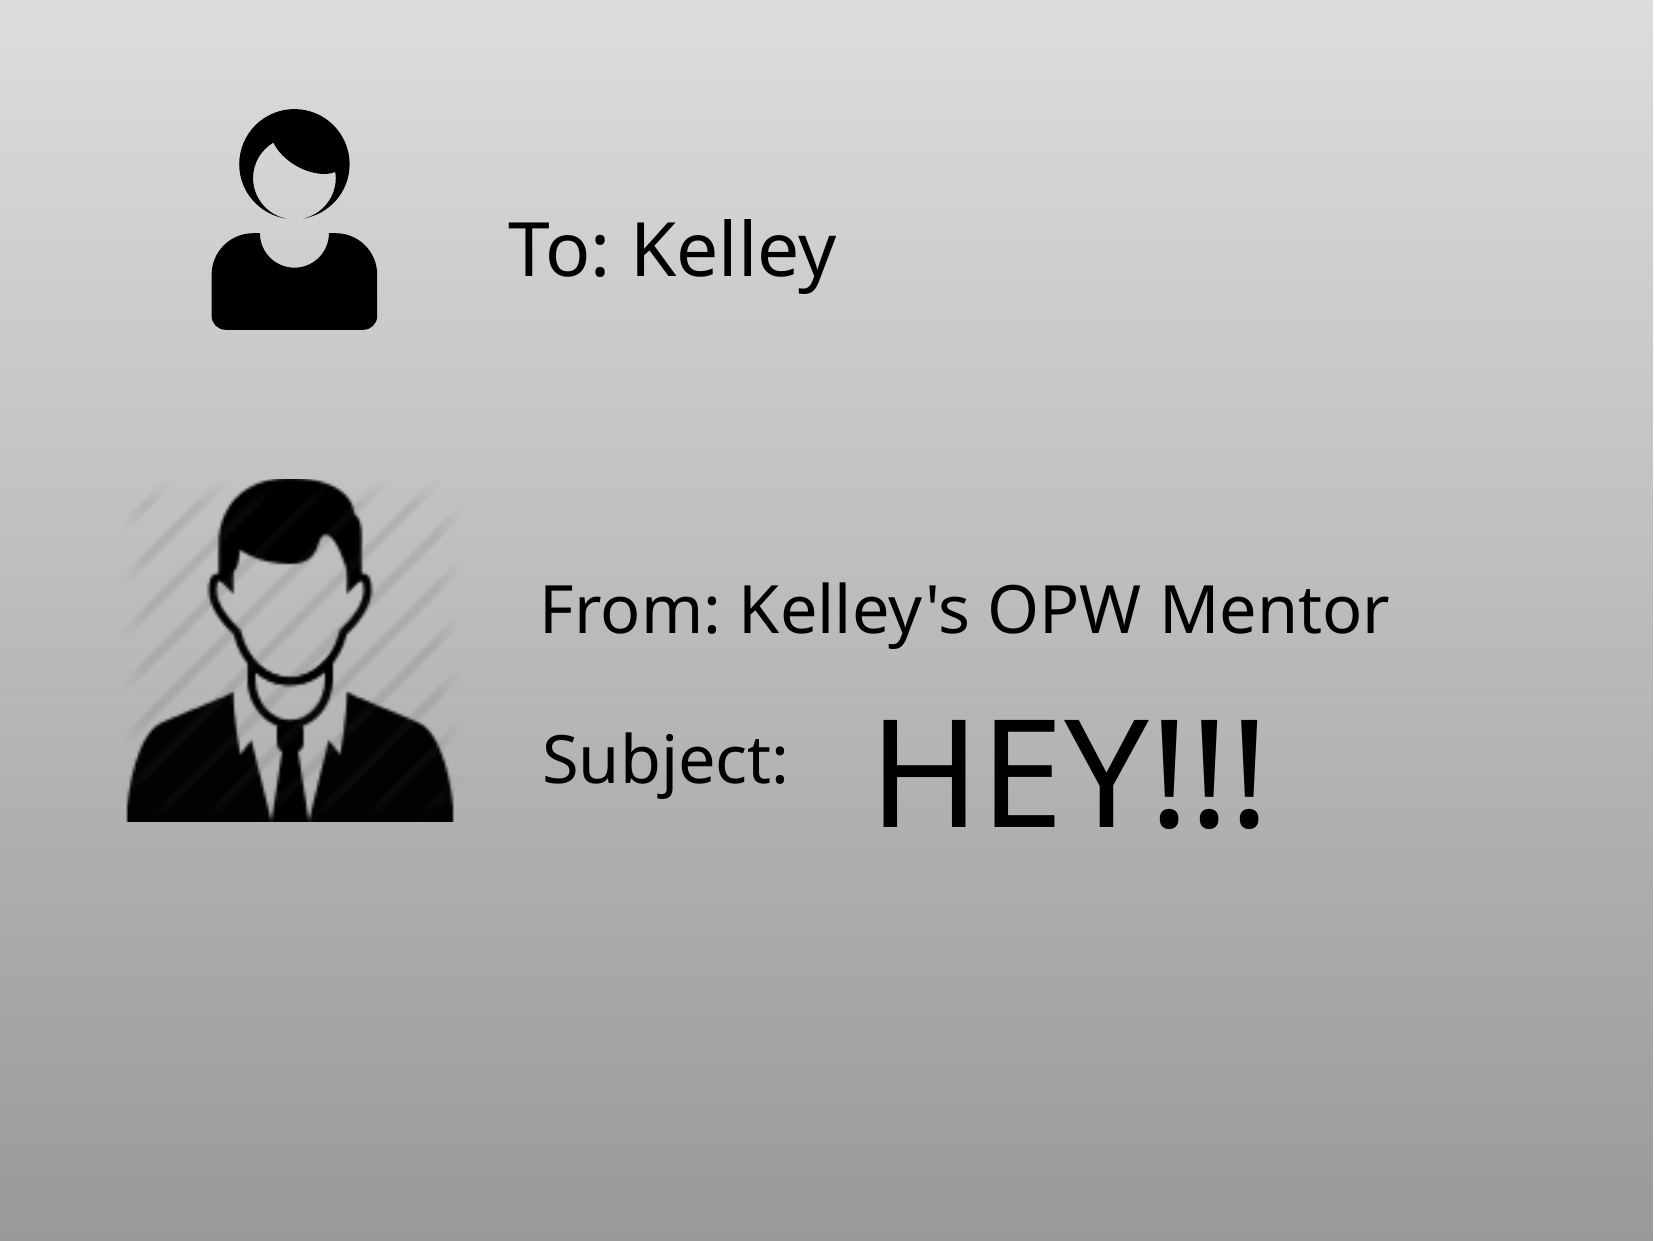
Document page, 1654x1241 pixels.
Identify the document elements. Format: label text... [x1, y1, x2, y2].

picture [183, 108, 406, 331]
text_box From: Kelley's OPW Mentor [525, 555, 1431, 643]
picture [120, 479, 462, 822]
text_box HEY!!! [855, 660, 1239, 837]
text_box To: Kelley [494, 189, 841, 286]
text_box Subject: [527, 705, 811, 793]
